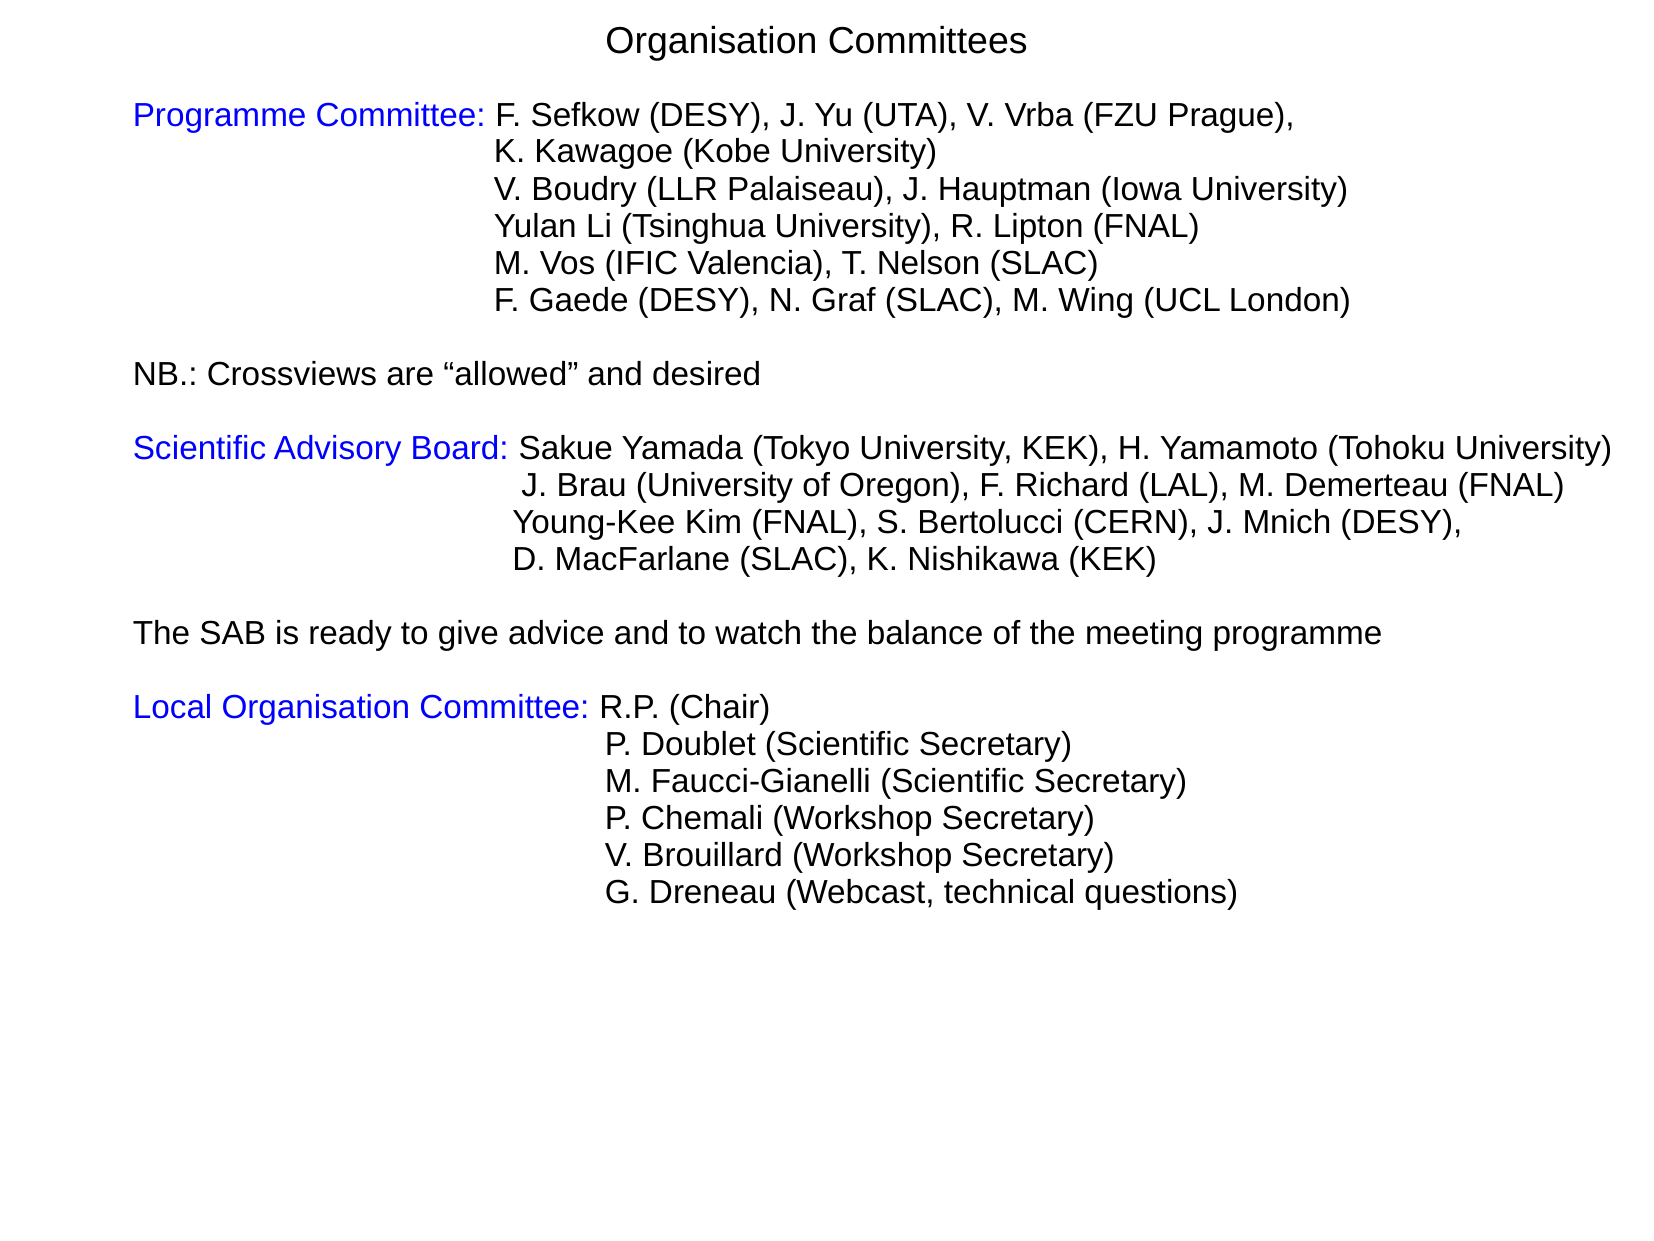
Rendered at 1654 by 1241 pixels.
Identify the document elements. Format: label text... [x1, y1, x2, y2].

text_box Programme Committee: F. Sefkow (DESY), J. Yu (UTA), V. Vrba (FZU Prague), K. Kawagoe (Kobe University) V. Boudry (LLR Palaiseau), J. Hauptman (Iowa University) Yulan Li (Tsinghua University), R. Lipton (FNAL) M. Vos (IFIC Valencia), T. Nelson (SLAC) F. Gaede (DESY), N. Graf (SLAC), M. Wing (UCL London) NB.: Crossviews are “allowed” and desired Scientific Advisory Board: Sakue Yamada (Tokyo University, KEK), H. Yamamoto (Tohoku University) J. Brau (University of Oregon), F. Richard (LAL), M. Demerteau (FNAL) Young-Kee Kim (FNAL), S. Bertolucci (CERN), J. Mnich (DESY), D. MacFarlane (SLAC), K. Nishikawa (KEK) The SAB is ready to give advice and to watch the balance of the meeting programme Local Organisation Committee: R.P. (Chair) P. Doublet (Scientific Secretary) M. Faucci-Gianelli (Scientific Secretary) P. Chemali (Workshop Secretary) V. Brouillard (Workshop Secretary) G. Dreneau (Webcast, technical questions) [118, 88, 1654, 919]
text_box Organisation Committees [590, 11, 1054, 69]
